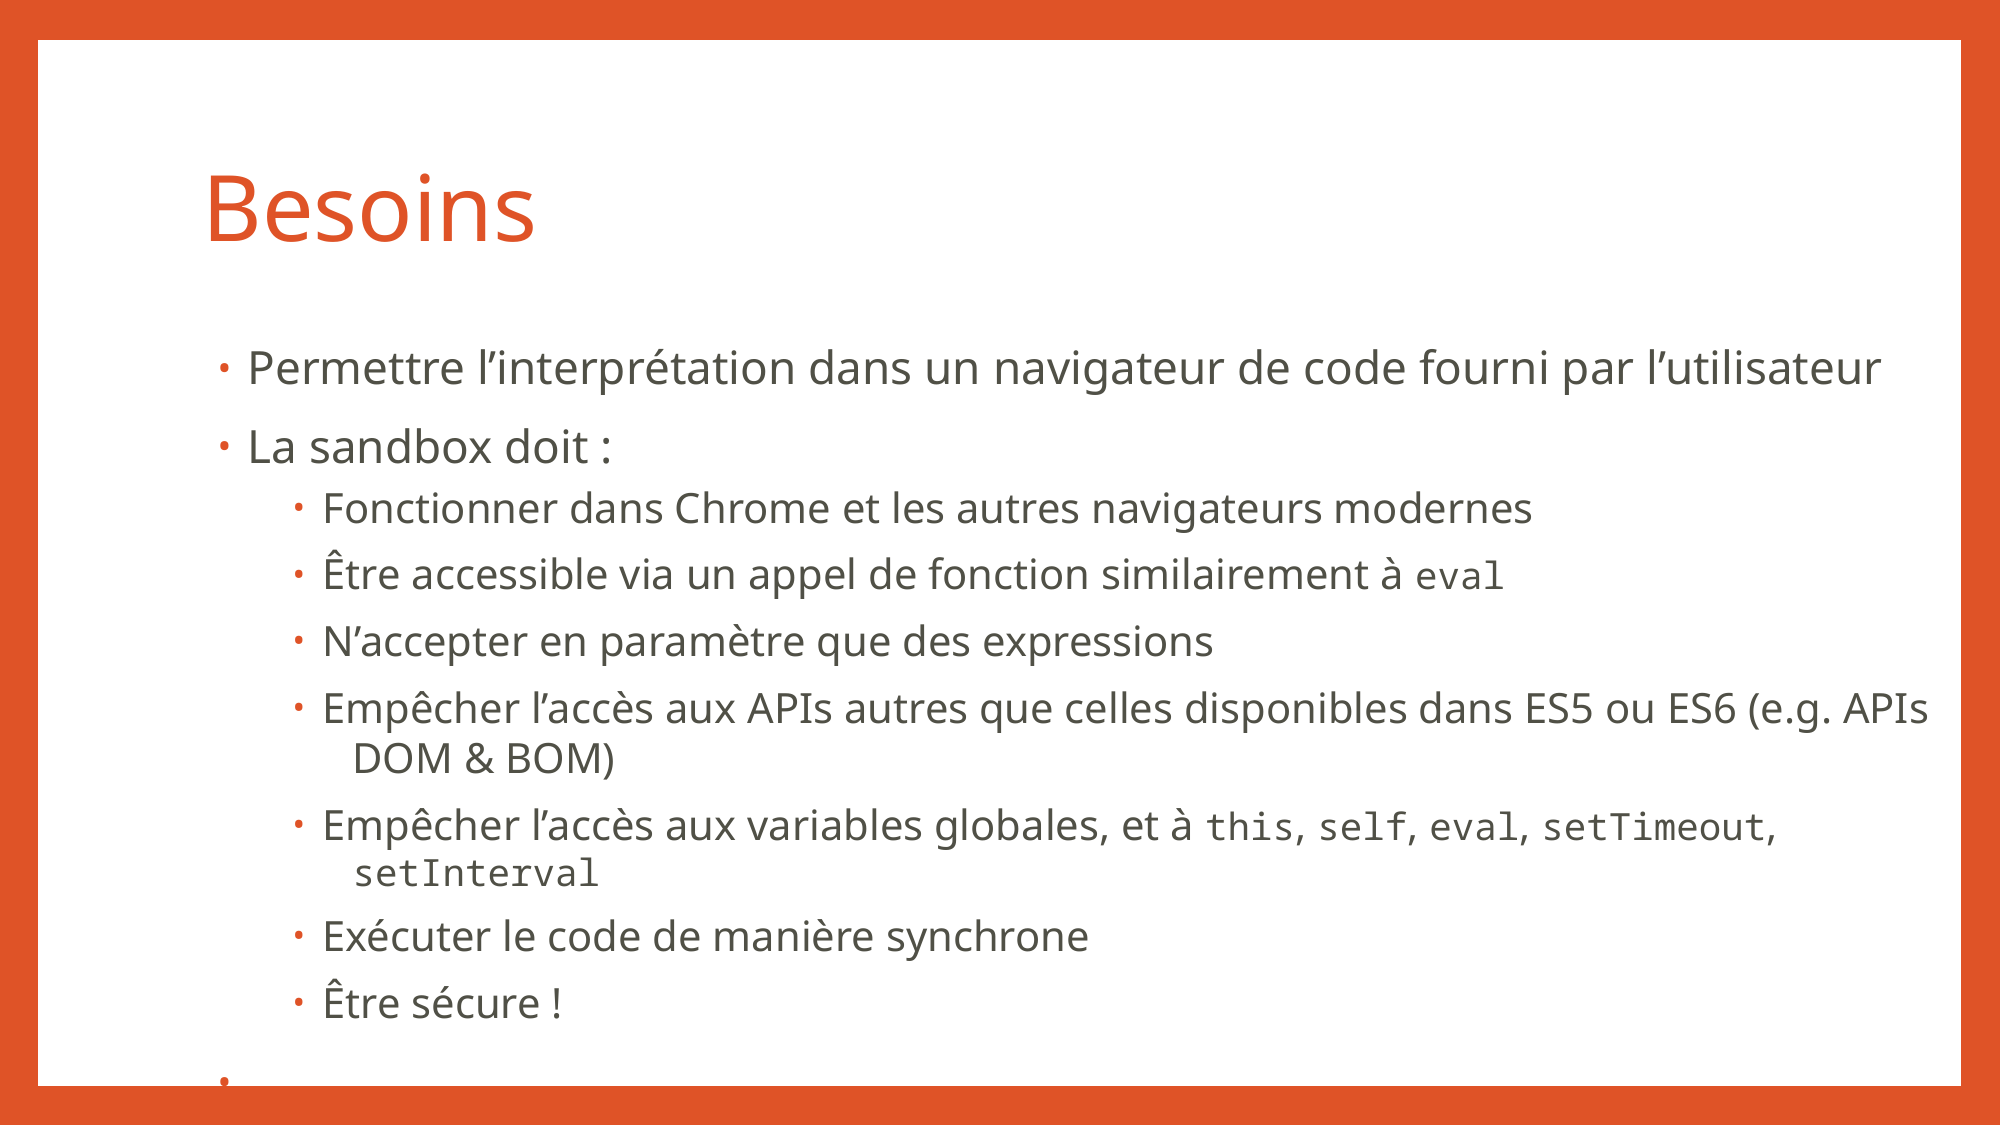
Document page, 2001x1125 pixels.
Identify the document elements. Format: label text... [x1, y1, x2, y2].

list Permettre l’interprétation dans un navigateur de code fourni par l’utilisateur La sandbox doit : Fonctionner dans Chrome et les autres navigateurs modernes Être accessible via un appel de fonction similairement à eval N’accepter en paramètre que des expressions Empêcher l’accès aux APIs autres que celles disponibles dans ES5 ou ES6 (e.g. APIs DOM & BOM) Empêcher l’accès aux variables globales, et à this, self, eval, setTimeout, setInterval Exécuter le code de manière synchrone Être sécure ! [187, 337, 1978, 1064]
title Besoins [187, 99, 1808, 323]
